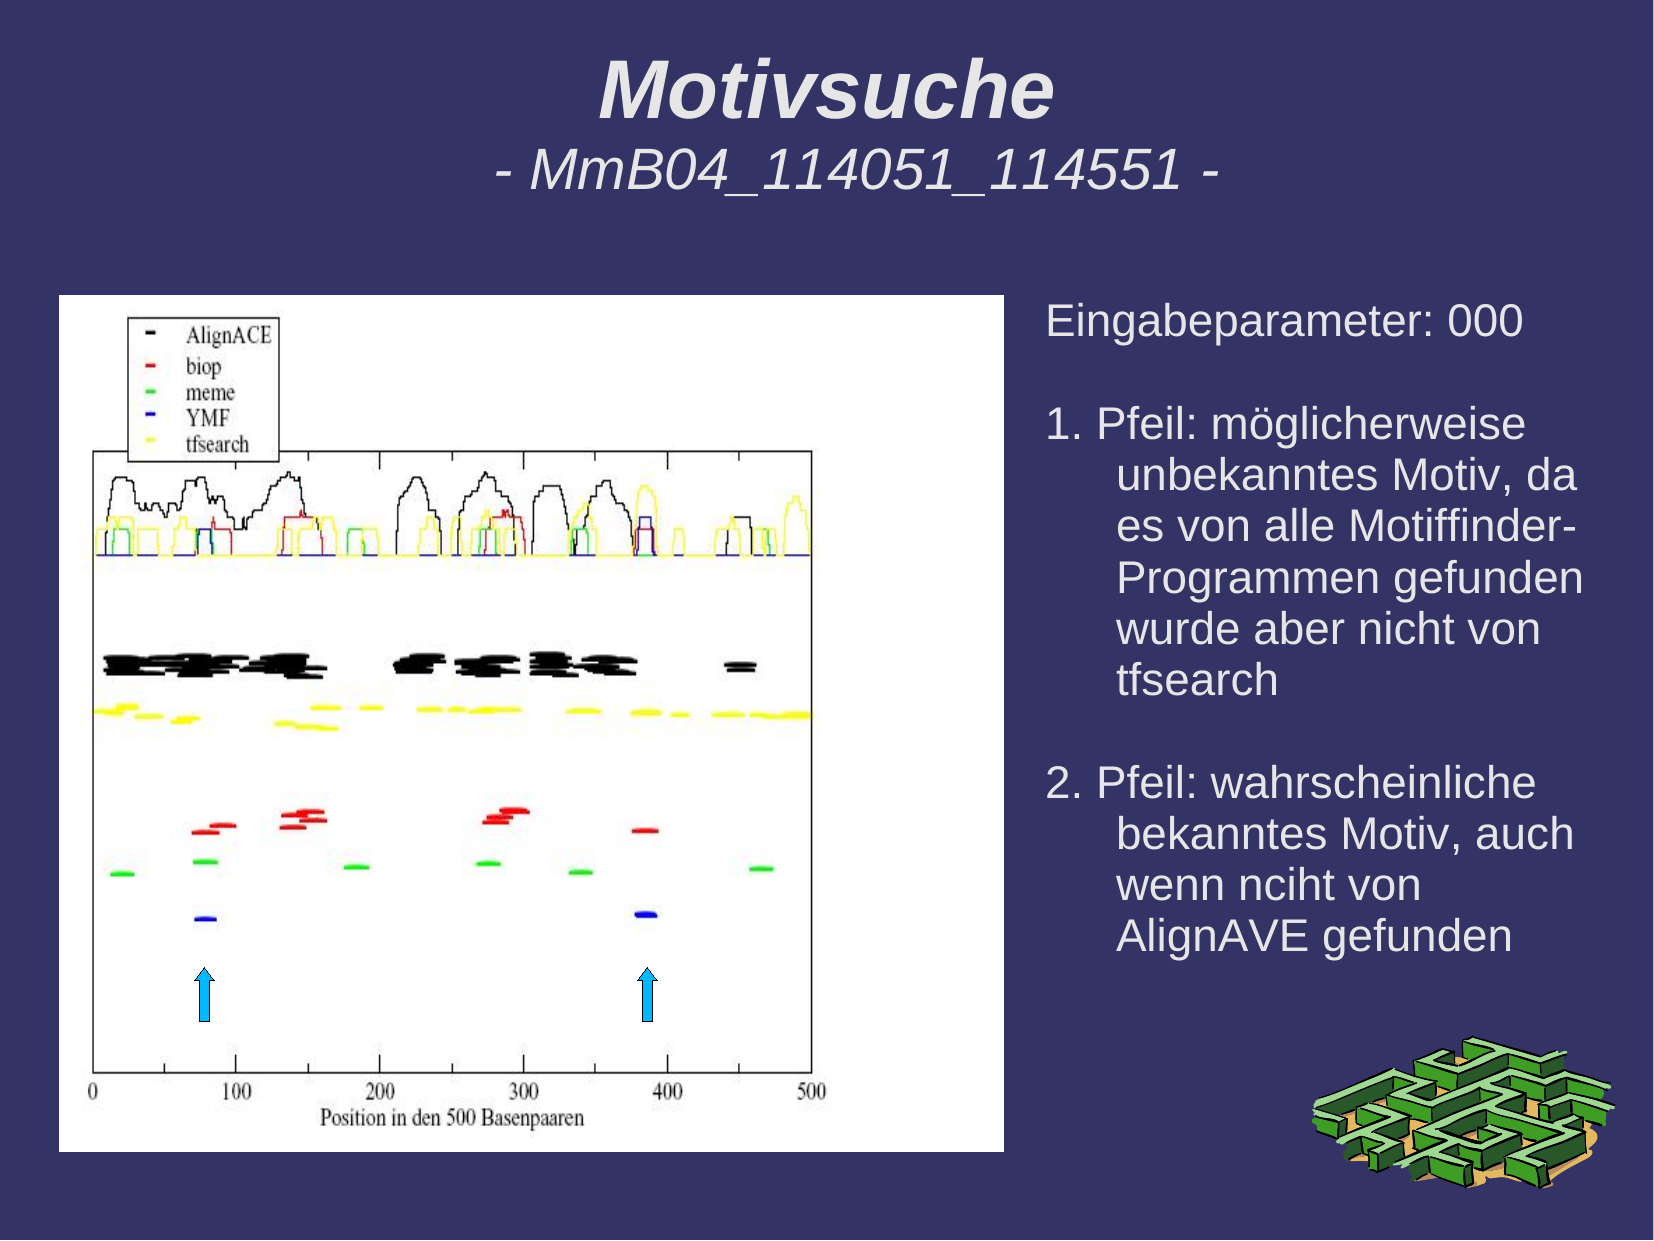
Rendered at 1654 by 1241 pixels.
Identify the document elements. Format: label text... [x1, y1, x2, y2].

title Motivsuche - MmB04_114051_114551 - [121, 19, 1534, 227]
text_box [194, 967, 215, 1022]
picture [59, 295, 1004, 1152]
list Eingabeparameter: 000 1. Pfeil: möglicherweise unbekanntes Motiv, da es von alle Motiffinder-Programmen gefunden wurde aber nicht von tfsearch 2. Pfeil: wahrscheinliche bekanntes Motiv, auch wenn nciht von AlignAVE gefunden [1033, 295, 1625, 1147]
text_box [637, 967, 658, 1022]
